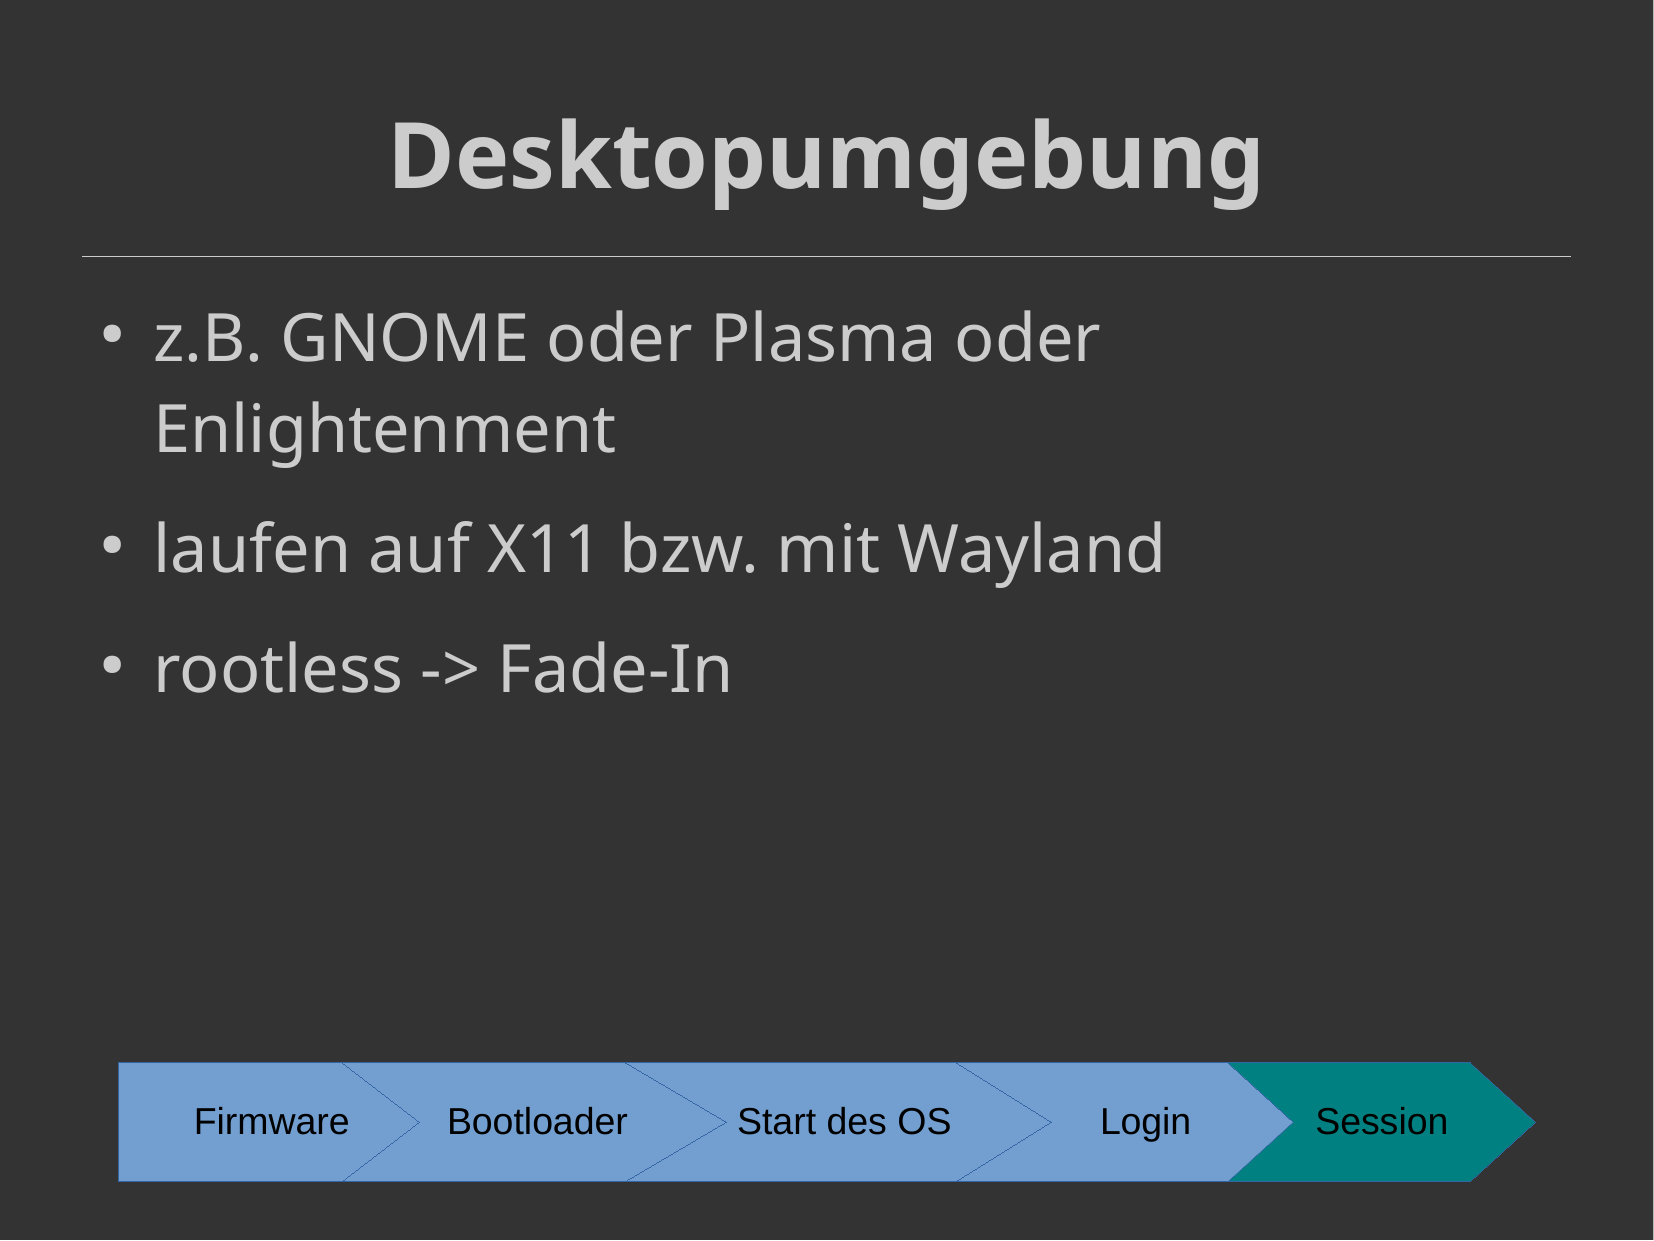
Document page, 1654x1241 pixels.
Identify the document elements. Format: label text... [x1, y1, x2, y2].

text_box Session [1228, 1062, 1536, 1182]
text_box Firmware [118, 1062, 418, 1182]
text_box Start des OS [625, 1062, 1049, 1182]
title Desktopumgebung [82, 49, 1571, 257]
text_box Bootloader [342, 1062, 724, 1182]
text_box Login [956, 1062, 1292, 1182]
list z.B. GNOME oder Plasma oder Enlightenment laufen auf X11 bzw. mit Wayland rootless -> Fade-In [82, 290, 1571, 1010]
